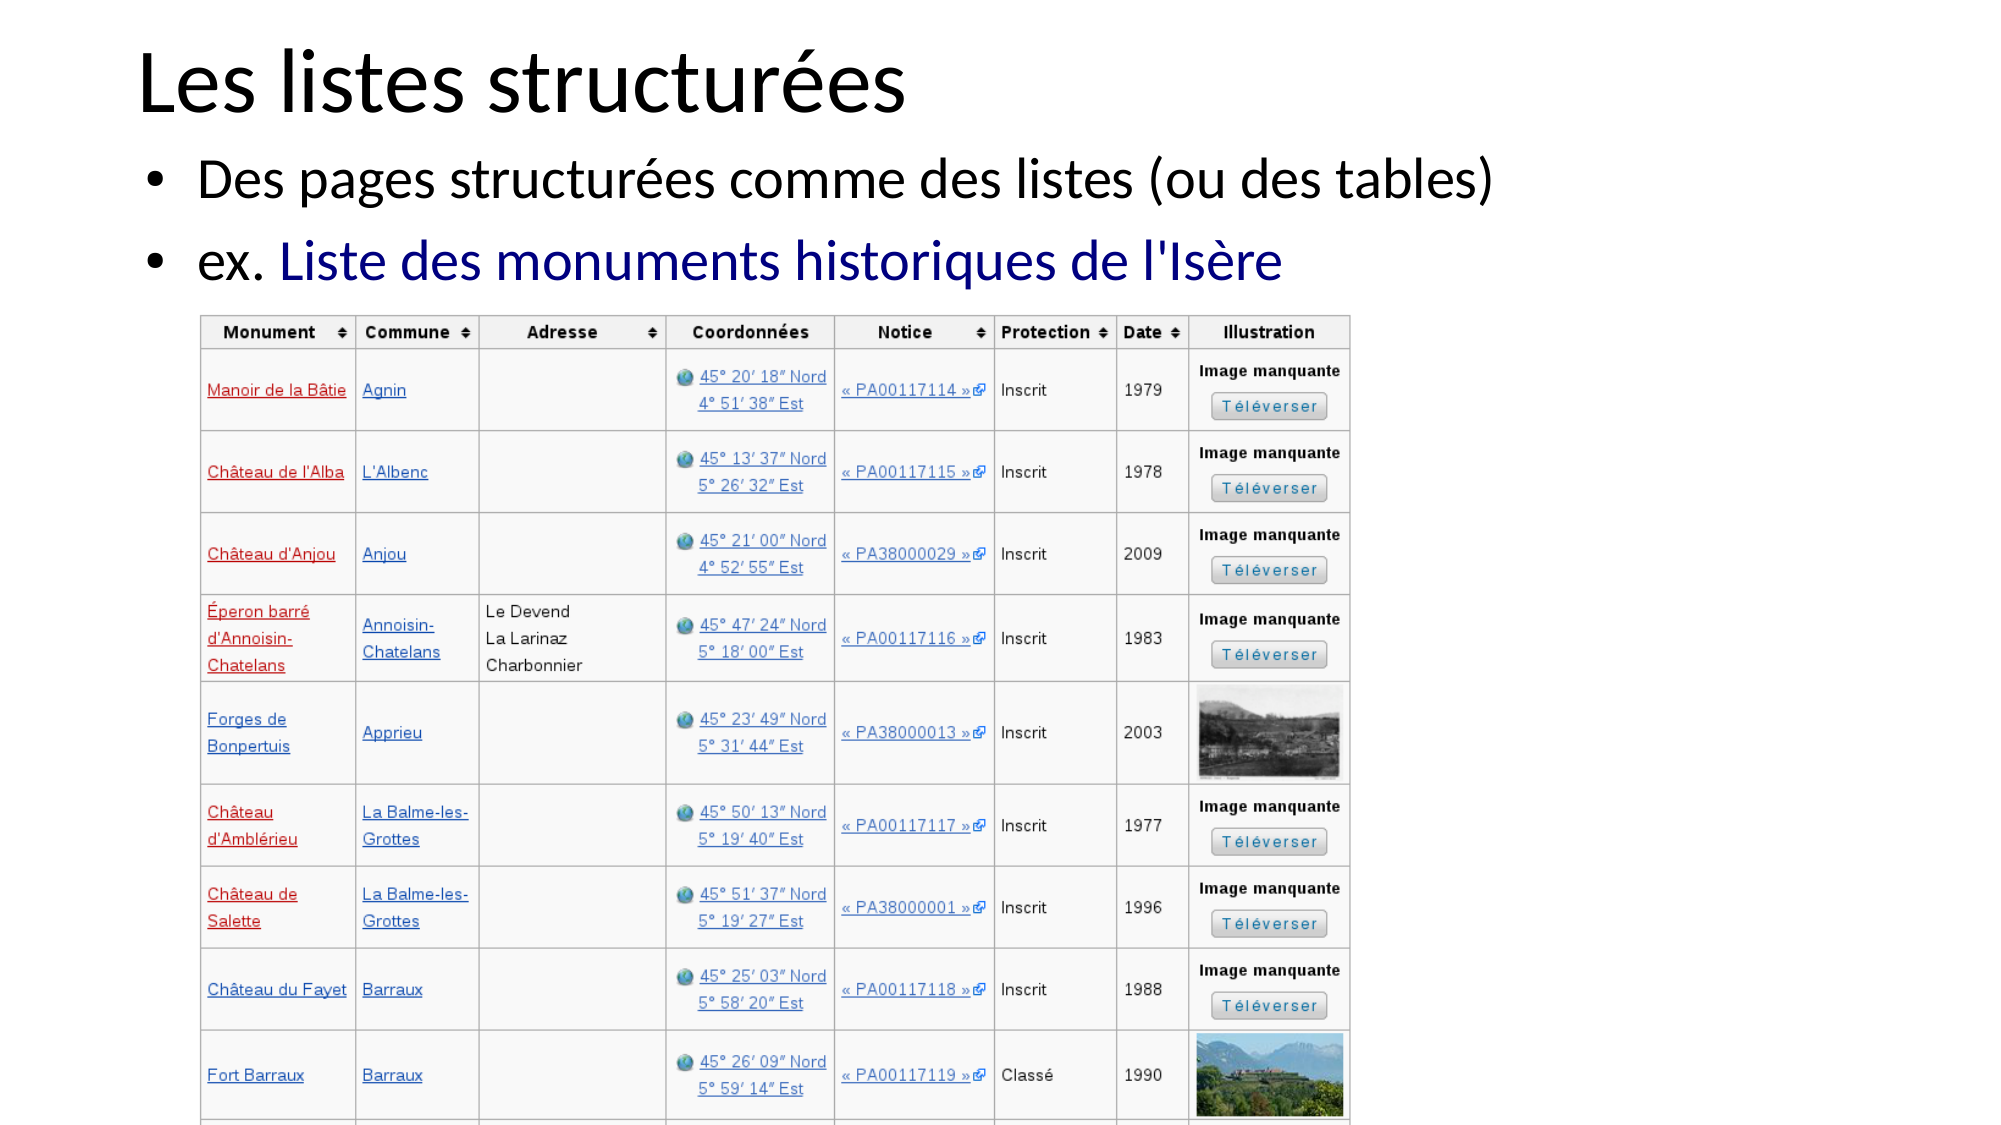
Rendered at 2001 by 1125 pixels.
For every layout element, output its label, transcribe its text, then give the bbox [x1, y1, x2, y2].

title Les listes structurées [137, 33, 1853, 146]
picture [194, 309, 1358, 1125]
list Des pages structurées comme des listes (ou des tables) ex. Liste des monuments historiques de l'Isère [127, 156, 1510, 310]
